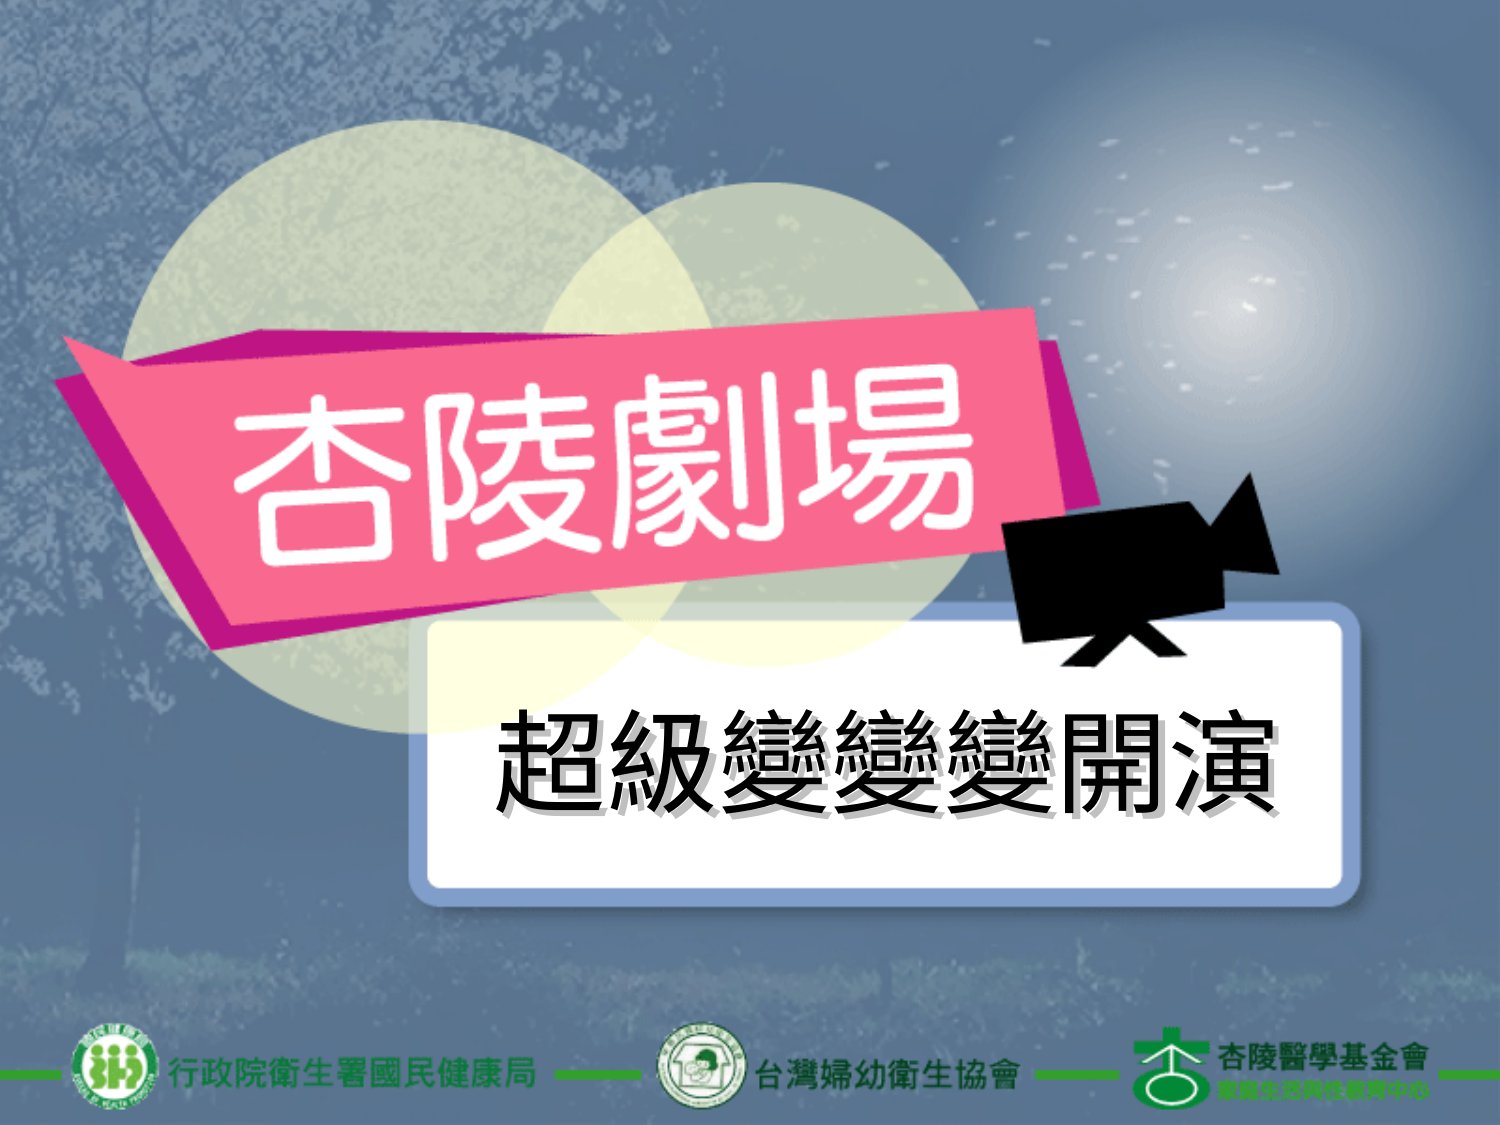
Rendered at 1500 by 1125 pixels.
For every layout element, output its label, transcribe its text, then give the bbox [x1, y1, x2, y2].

text_box 超級變變變開演 [478, 684, 1296, 835]
picture [0, 0, 1500, 1125]
